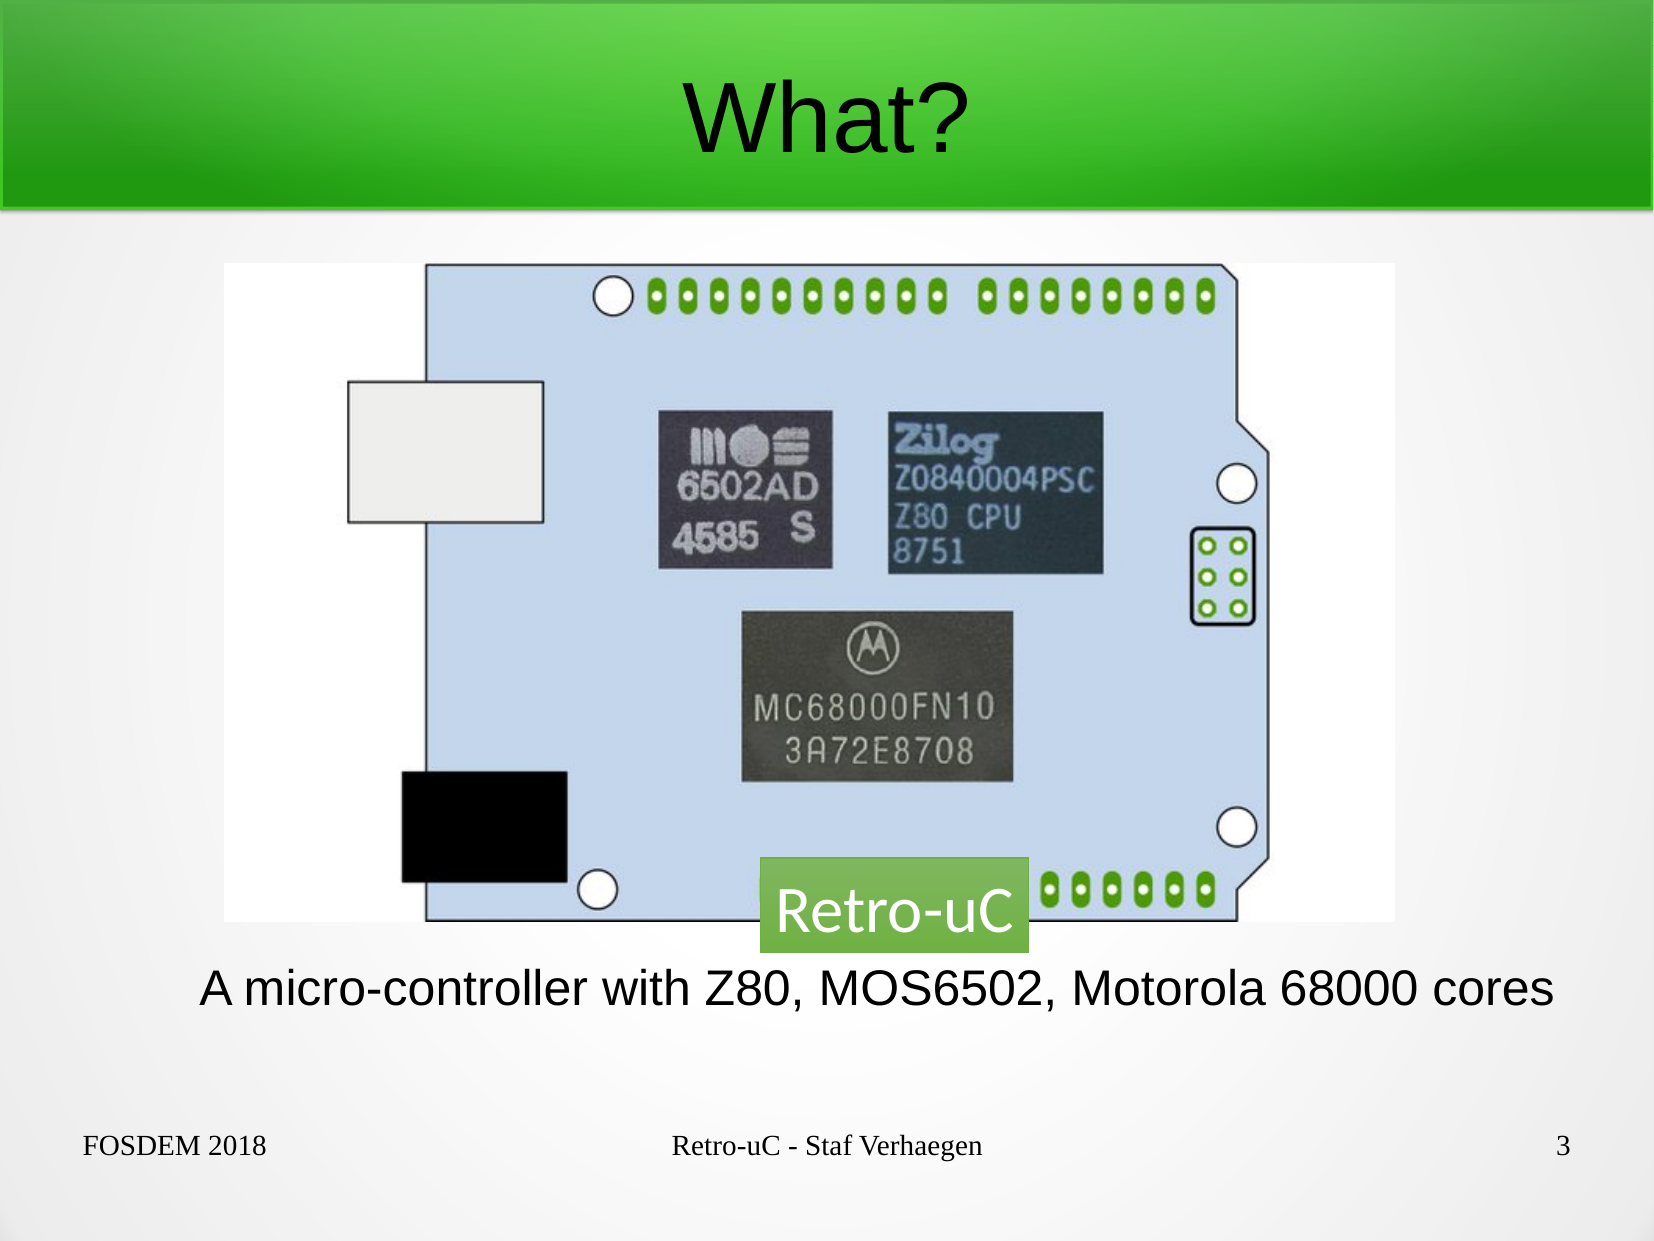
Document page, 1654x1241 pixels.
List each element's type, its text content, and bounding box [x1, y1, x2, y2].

text_box Retro-uC [760, 858, 1029, 953]
text_box A micro-controller with Z80, MOS6502, Motorola 68000 cores [184, 952, 1600, 1031]
title What? [82, 47, 1571, 189]
picture [224, 263, 1395, 922]
